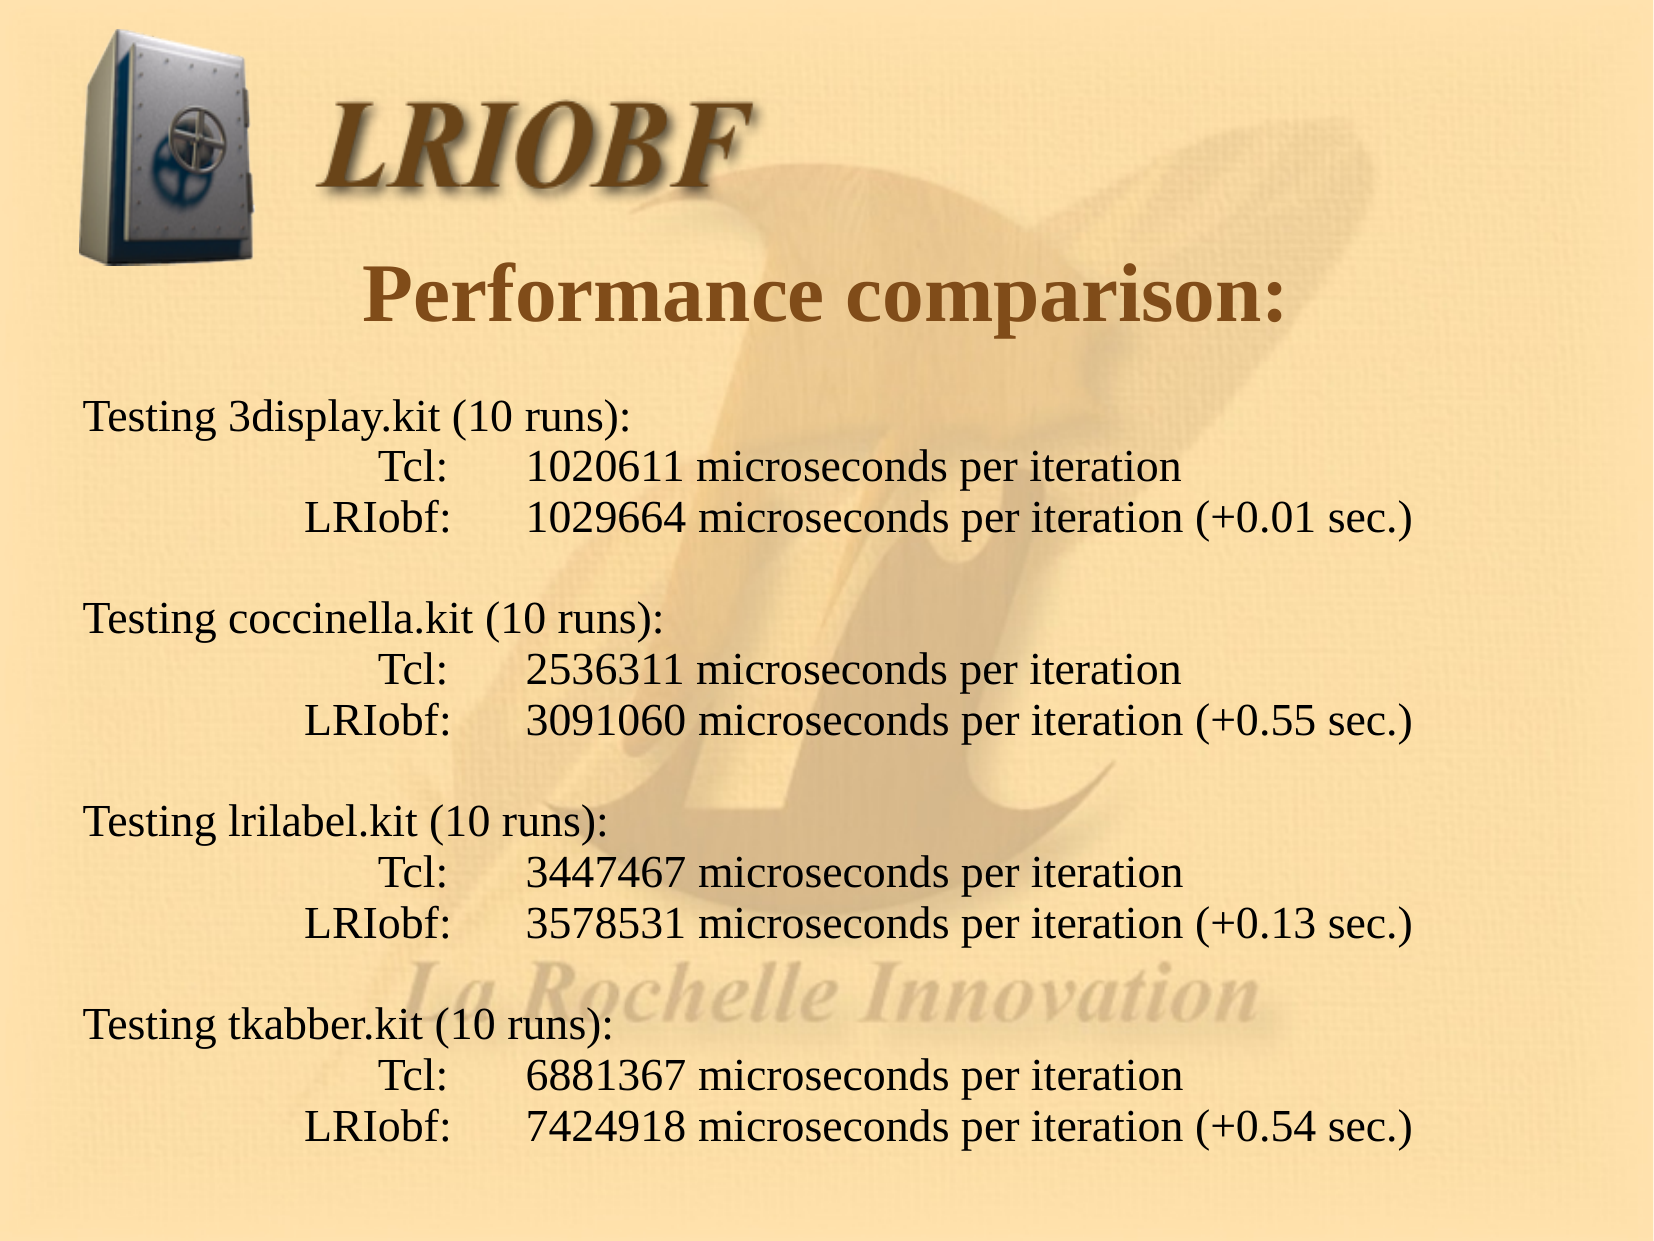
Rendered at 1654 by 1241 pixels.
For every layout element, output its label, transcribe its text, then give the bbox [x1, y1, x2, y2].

subtitle Performance comparison: Testing 3display.kit (10 runs): Tcl: 1020611 microseconds per iteration LRIobf: 1029664 microseconds per iteration (+0.01 sec.) Testing coccinella.kit (10 runs): Tcl: 2536311 microseconds per iteration LRIobf: 3091060 microseconds per iteration (+0.55 sec.) Testing lrilabel.kit (10 runs): Tcl: 3447467 microseconds per iteration LRIobf: 3578531 microseconds per iteration (+0.13 sec.) Testing tkabber.kit (10 runs): Tcl: 6881367 microseconds per iteration LRIobf: 7424918 microseconds per iteration (+0.54 sec.) [82, 231, 1571, 1168]
picture [0, 0, 1654, 1241]
